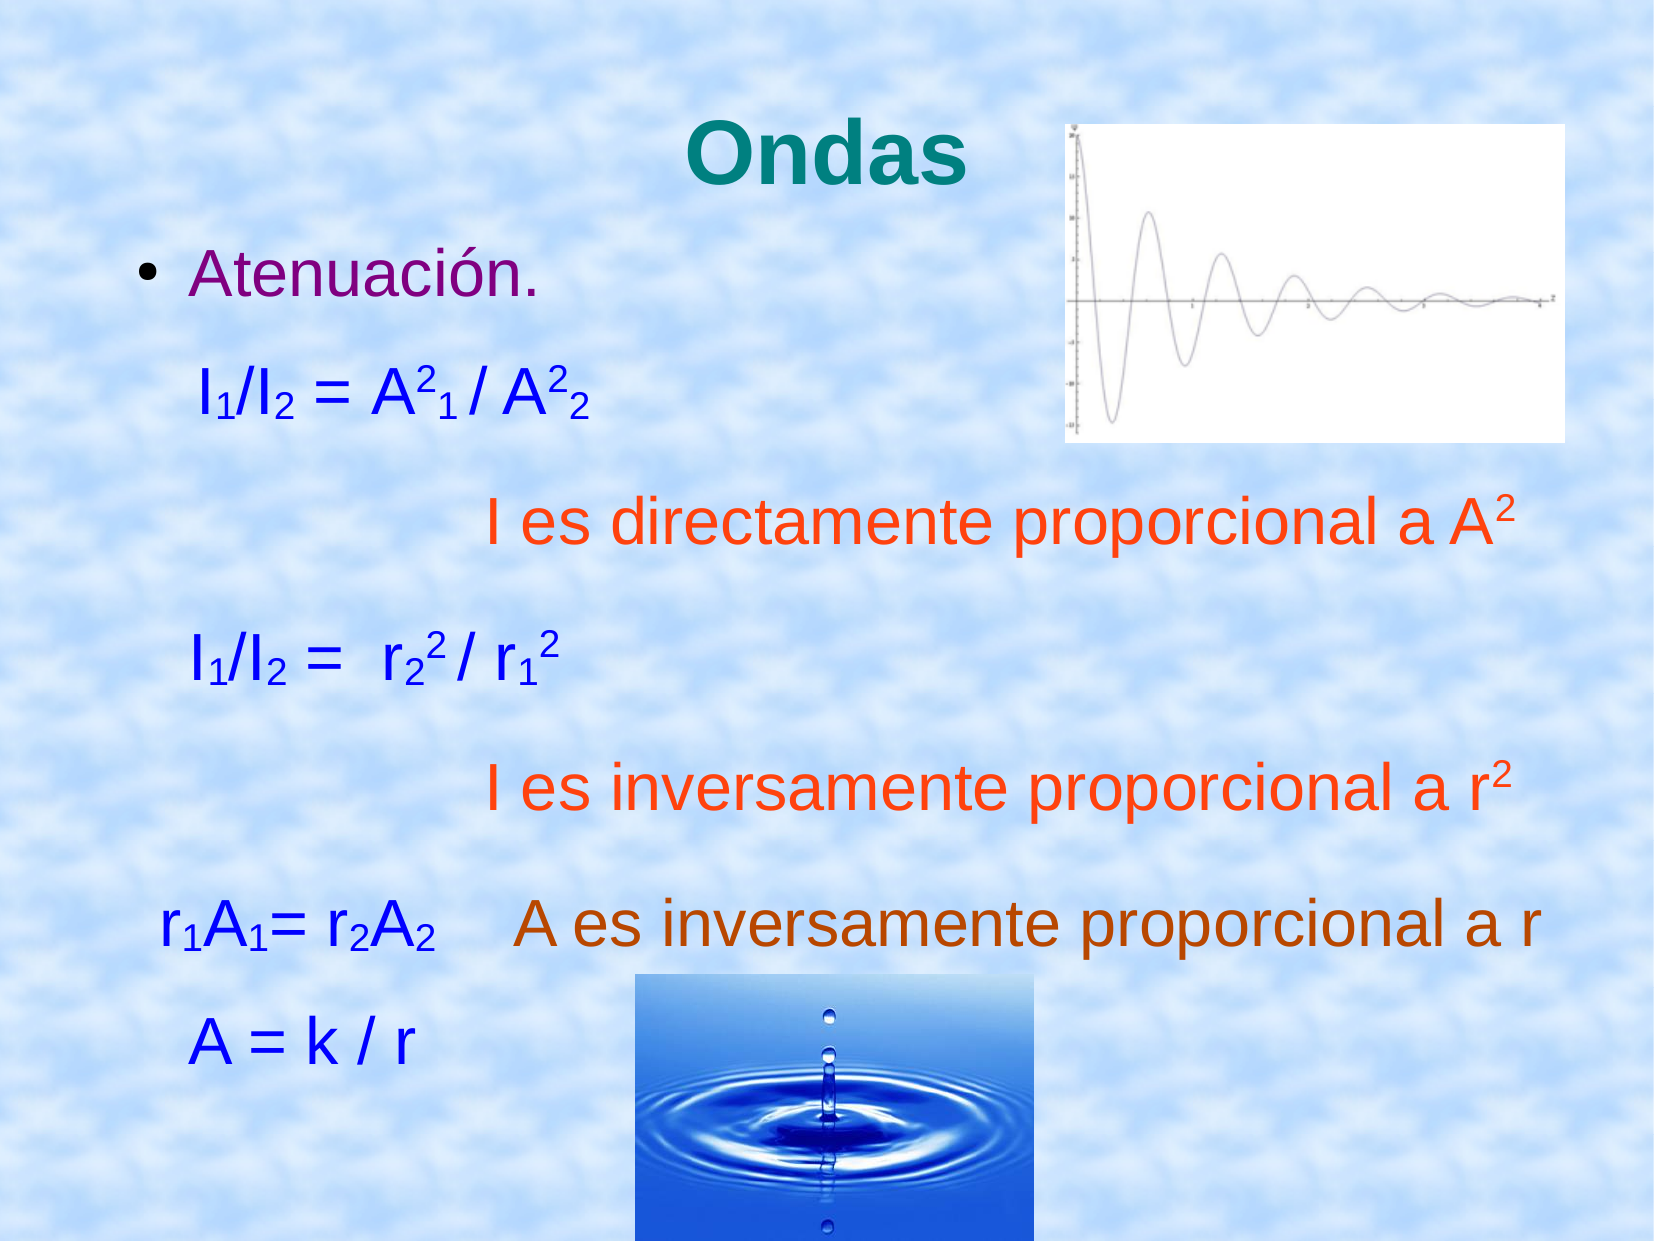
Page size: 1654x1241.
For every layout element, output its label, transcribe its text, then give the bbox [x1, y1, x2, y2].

text_box I es directamente proporcional a A2 [413, 483, 1595, 562]
text_box I es inversamente proporcional a r2 [413, 749, 1595, 827]
text_box A es inversamente proporcional a r [442, 885, 1565, 1004]
text_box r1A1= r2A2 [88, 885, 442, 983]
list Atenuación. [118, 236, 591, 325]
text_box A = k / r [118, 1003, 473, 1081]
text_box I1/I2 = A21 / A22 [125, 354, 650, 454]
text_box I1/I2 = r22 / r12 [118, 620, 642, 720]
title Ondas [82, 49, 1571, 257]
picture [0, 0, 1654, 1241]
